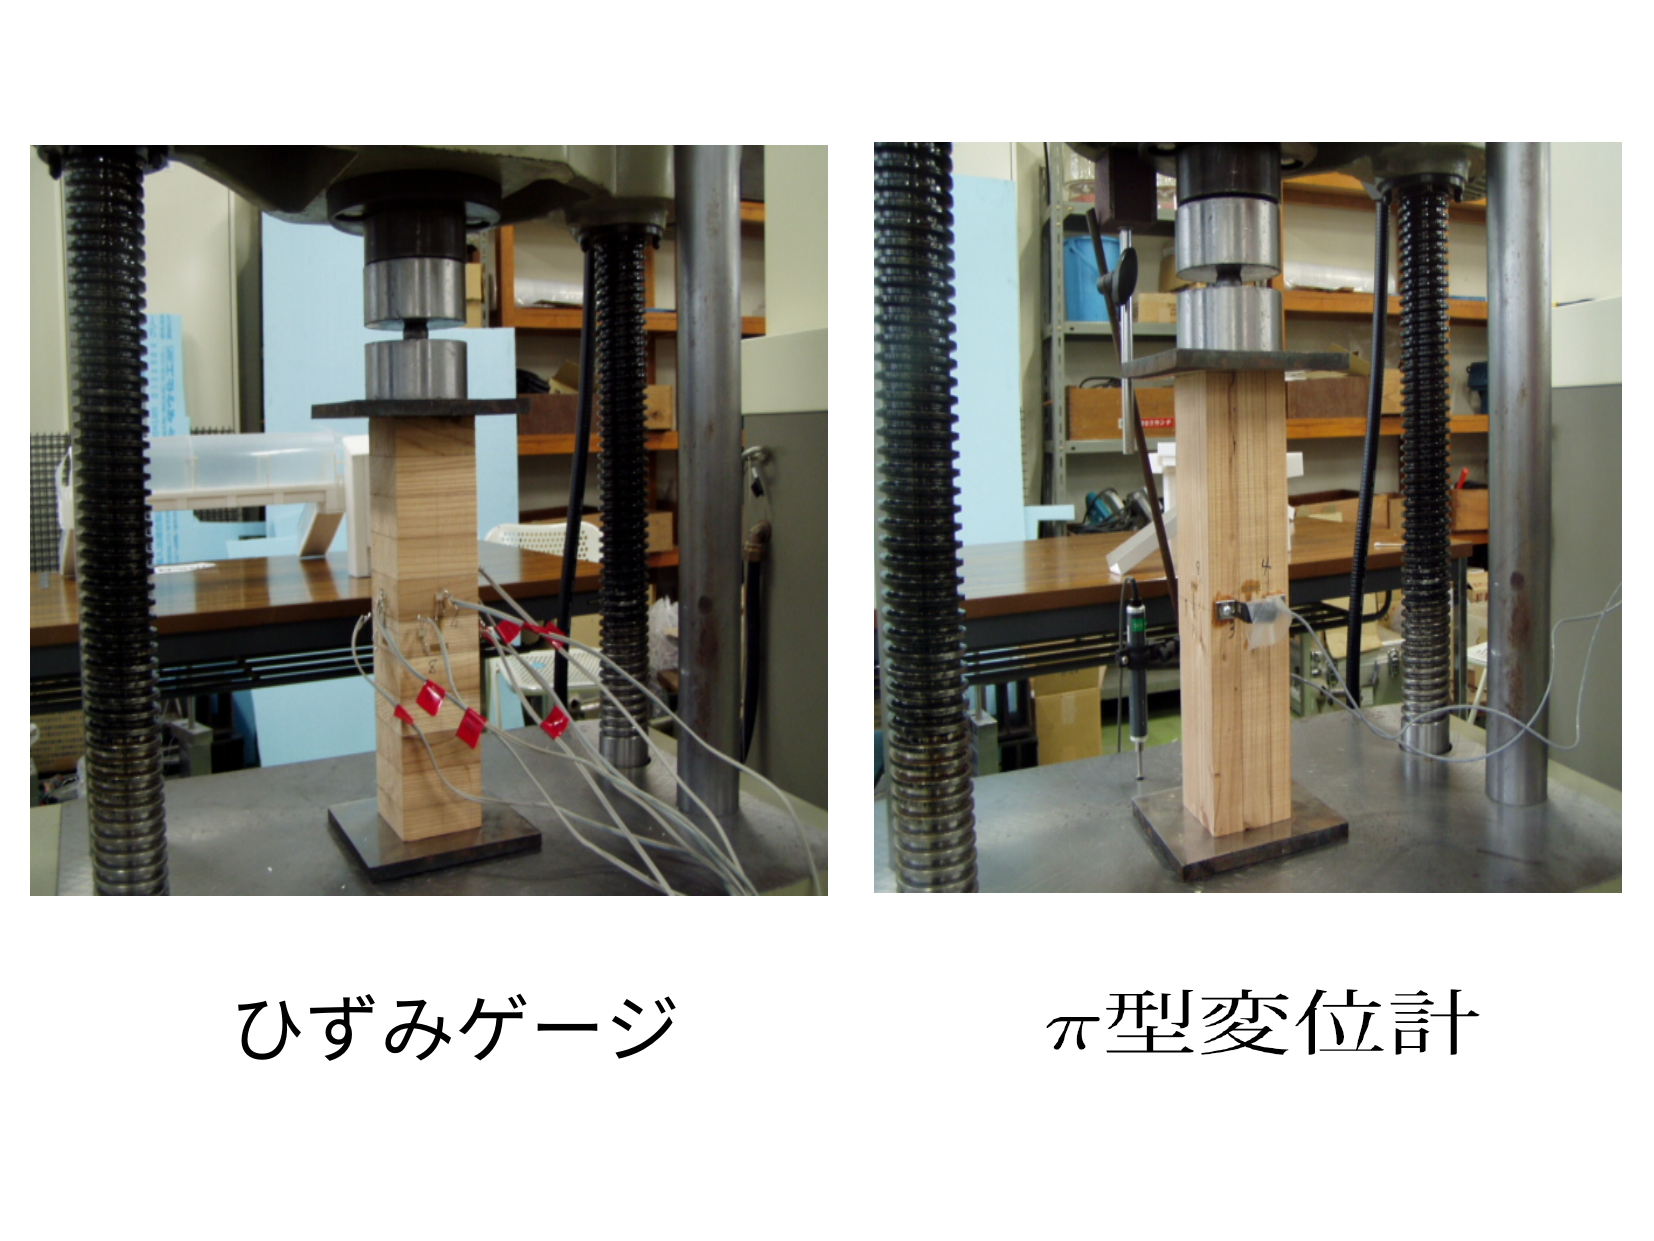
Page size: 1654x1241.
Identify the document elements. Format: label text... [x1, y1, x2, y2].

text_box ひずみゲージ [230, 975, 681, 1066]
picture [30, 145, 828, 896]
picture [874, 142, 1622, 893]
picture [1041, 984, 1486, 1061]
